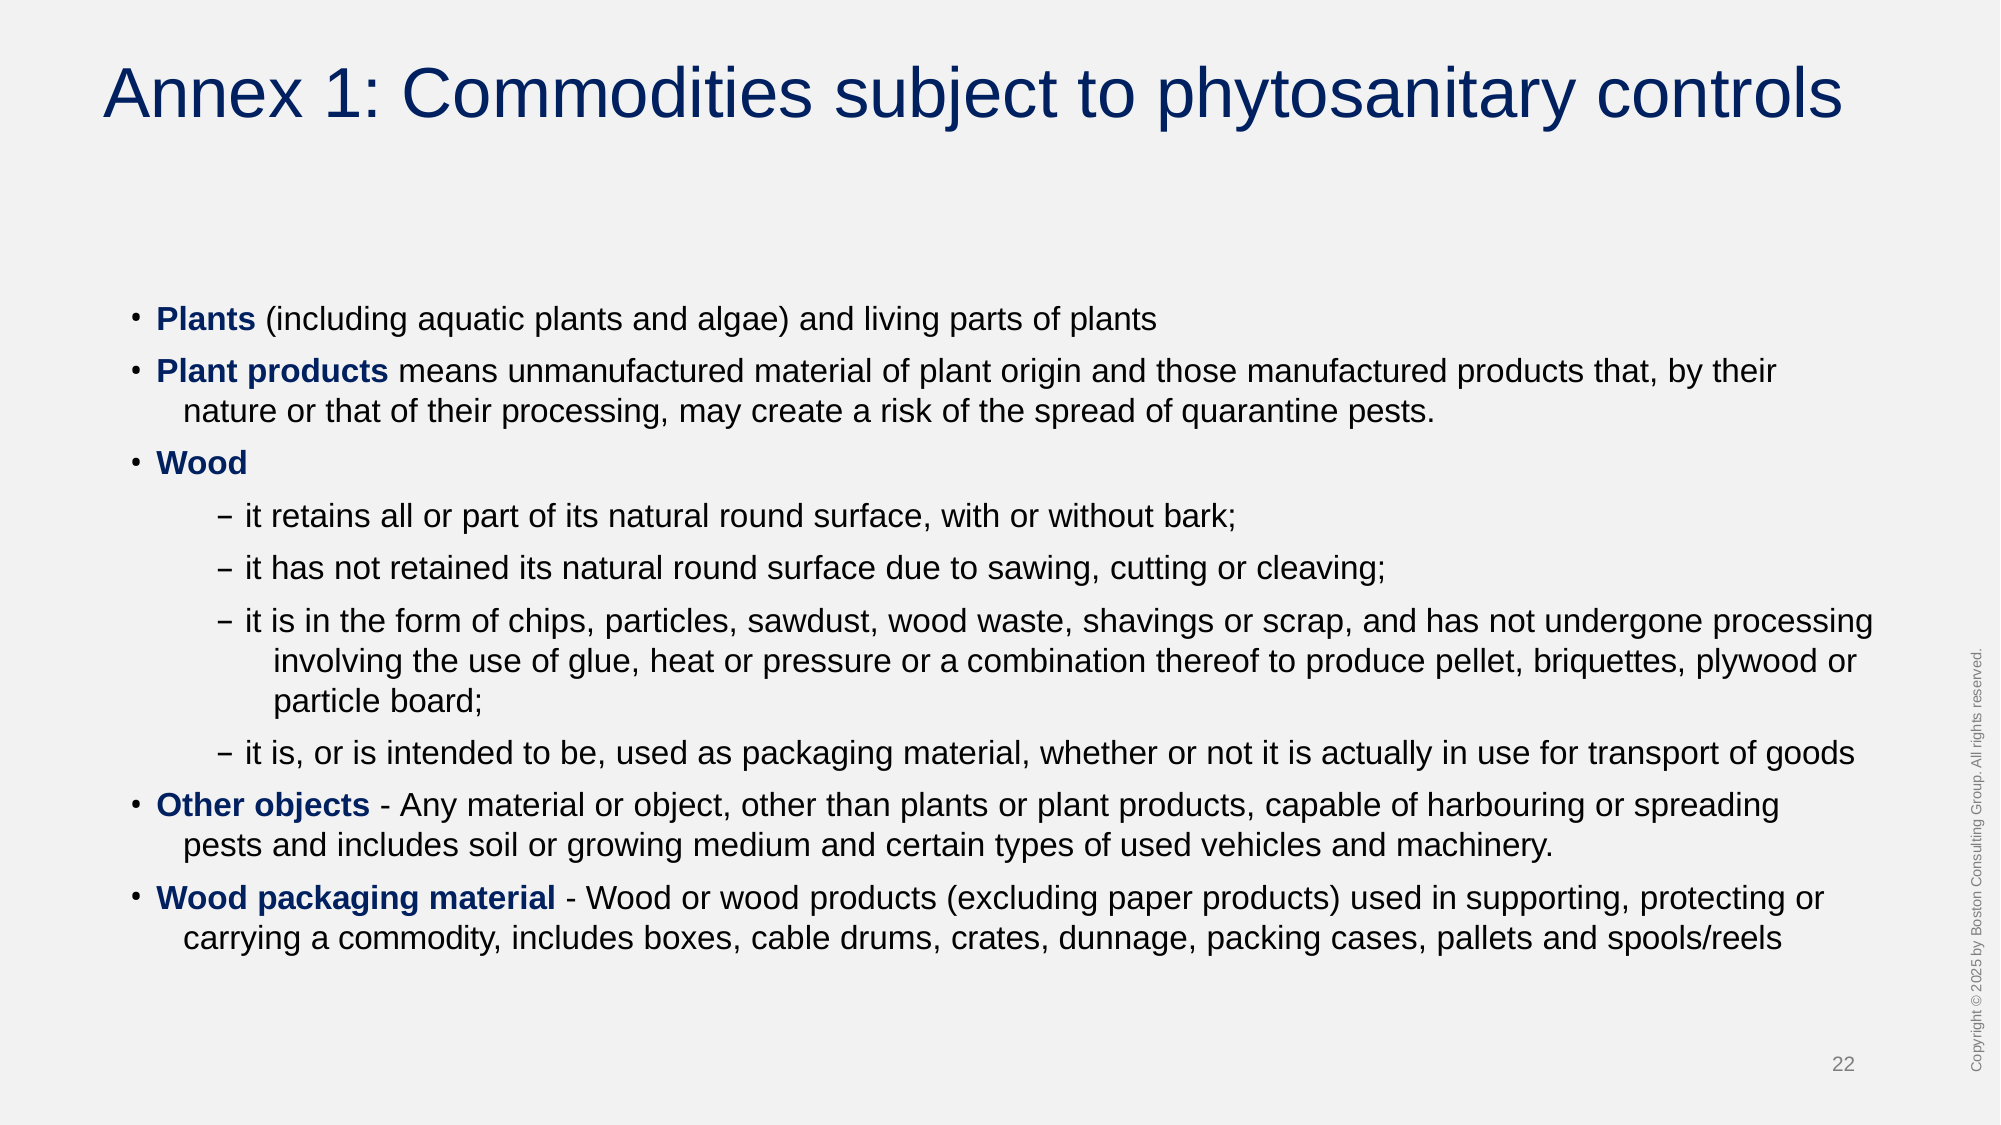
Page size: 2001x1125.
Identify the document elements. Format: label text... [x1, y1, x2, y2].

text_box Plants (including aquatic plants and algae) and living parts of plants Plant products means unmanufactured material of plant origin and those manufactured products that, by their nature or that of their processing, may create a risk of the spread of quarantine pests. Wood it retains all or part of its natural round surface, with or without bark; it has not retained its natural round surface due to sawing, cutting or cleaving; it is in the form of chips, particles, sawdust, wood waste, shavings or scrap, and has not undergone processing involving the use of glue, heat or pressure or a combination thereof to produce pellet, briquettes, plywood or particle board; it is, or is intended to be, used as packaging material, whether or not it is actually in use for transport of goods Other objects - Any material or object, other than plants or plant products, capable of harbouring or spreading pests and includes soil or growing medium and certain types of used vehicles and machinery. Wood packaging material - Wood or wood products (excluding paper products) used in supporting, protecting or carrying a commodity, includes boxes, cable drums, crates, dunnage, packing cases, pallets and spools/reels [103, 296, 1898, 964]
title Annex 1: Commodities subject to phytosanitary controls [103, 55, 1897, 134]
